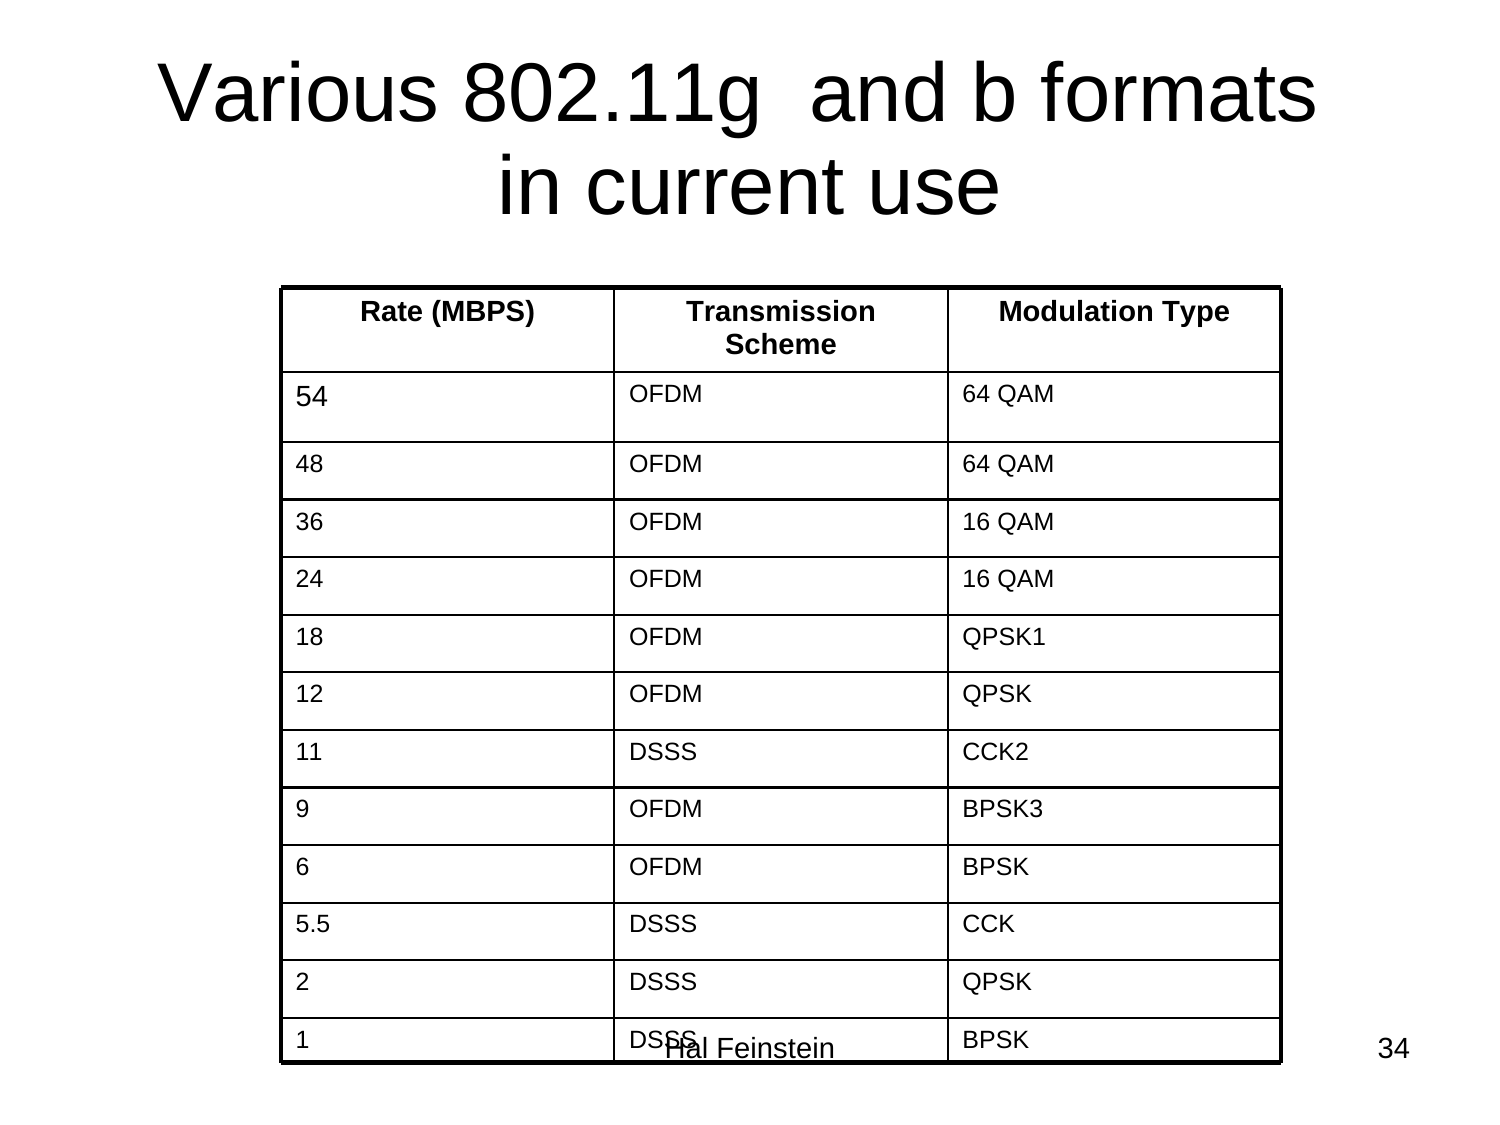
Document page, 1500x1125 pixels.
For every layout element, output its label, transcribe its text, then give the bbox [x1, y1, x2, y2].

text_box CCK [949, 904, 1279, 959]
text_box BPSK [949, 1019, 1279, 1060]
text_box CCK2 [949, 731, 1279, 786]
text_box 9 [283, 789, 613, 844]
text_box OFDM [615, 789, 947, 844]
text_box 1 [283, 1019, 613, 1060]
text_box OFDM [615, 616, 947, 671]
text_box DSSS [615, 904, 947, 959]
text_box 48 [283, 443, 613, 498]
text_box 64 QAM [949, 443, 1279, 498]
text_box 18 [283, 616, 613, 671]
text_box OFDM [615, 558, 947, 614]
text_box DSSS [615, 961, 947, 1017]
text_box 16 QAM [949, 558, 1279, 614]
text_box Transmission Scheme [615, 290, 947, 371]
text_box BPSK3 [949, 789, 1279, 844]
text_box Modulation Type [949, 290, 1279, 371]
text_box OFDM [615, 443, 947, 498]
text_box 11 [283, 731, 613, 786]
text_box 12 [283, 673, 613, 729]
text_box 36 [283, 501, 613, 556]
text_box QPSK [949, 961, 1279, 1017]
text_box OFDM [615, 501, 947, 556]
text_box DSSS [615, 1019, 947, 1060]
text_box OFDM [615, 673, 947, 729]
text_box 54 [283, 373, 613, 441]
text_box DSSS [615, 731, 947, 786]
title Various 802.11g and b formats in current use [75, 31, 1426, 247]
text_box BPSK [949, 846, 1279, 902]
text_box QPSK [949, 673, 1279, 729]
text_box 5.5 [283, 904, 613, 959]
text_box 2 [283, 961, 613, 1017]
text_box Rate (MBPS) [283, 290, 613, 371]
text_box OFDM [615, 373, 947, 441]
text_box OFDM [615, 846, 947, 902]
text_box QPSK1 [949, 616, 1279, 671]
text_box 64 QAM [949, 373, 1279, 441]
text_box 6 [283, 846, 613, 902]
text_box 16 QAM [949, 501, 1279, 556]
text_box 24 [283, 558, 613, 614]
